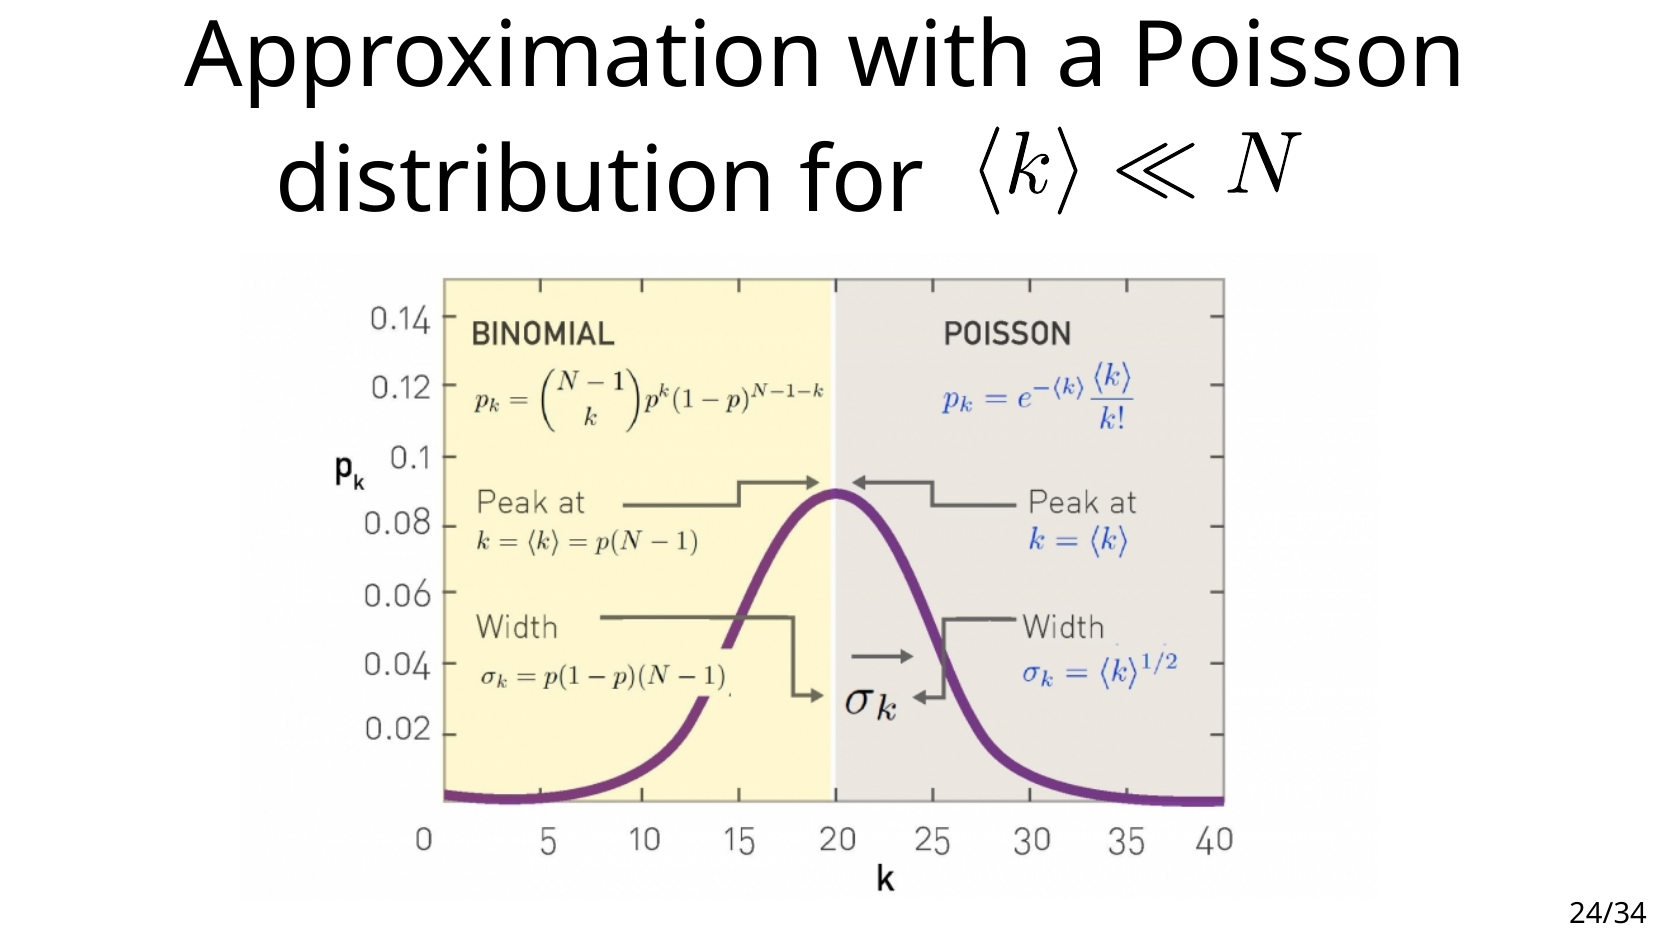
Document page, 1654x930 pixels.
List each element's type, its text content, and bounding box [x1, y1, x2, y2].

title Approximation with a Poisson distribution for [82, 0, 1571, 243]
text_box [969, 126, 1305, 215]
picture [239, 254, 1380, 900]
